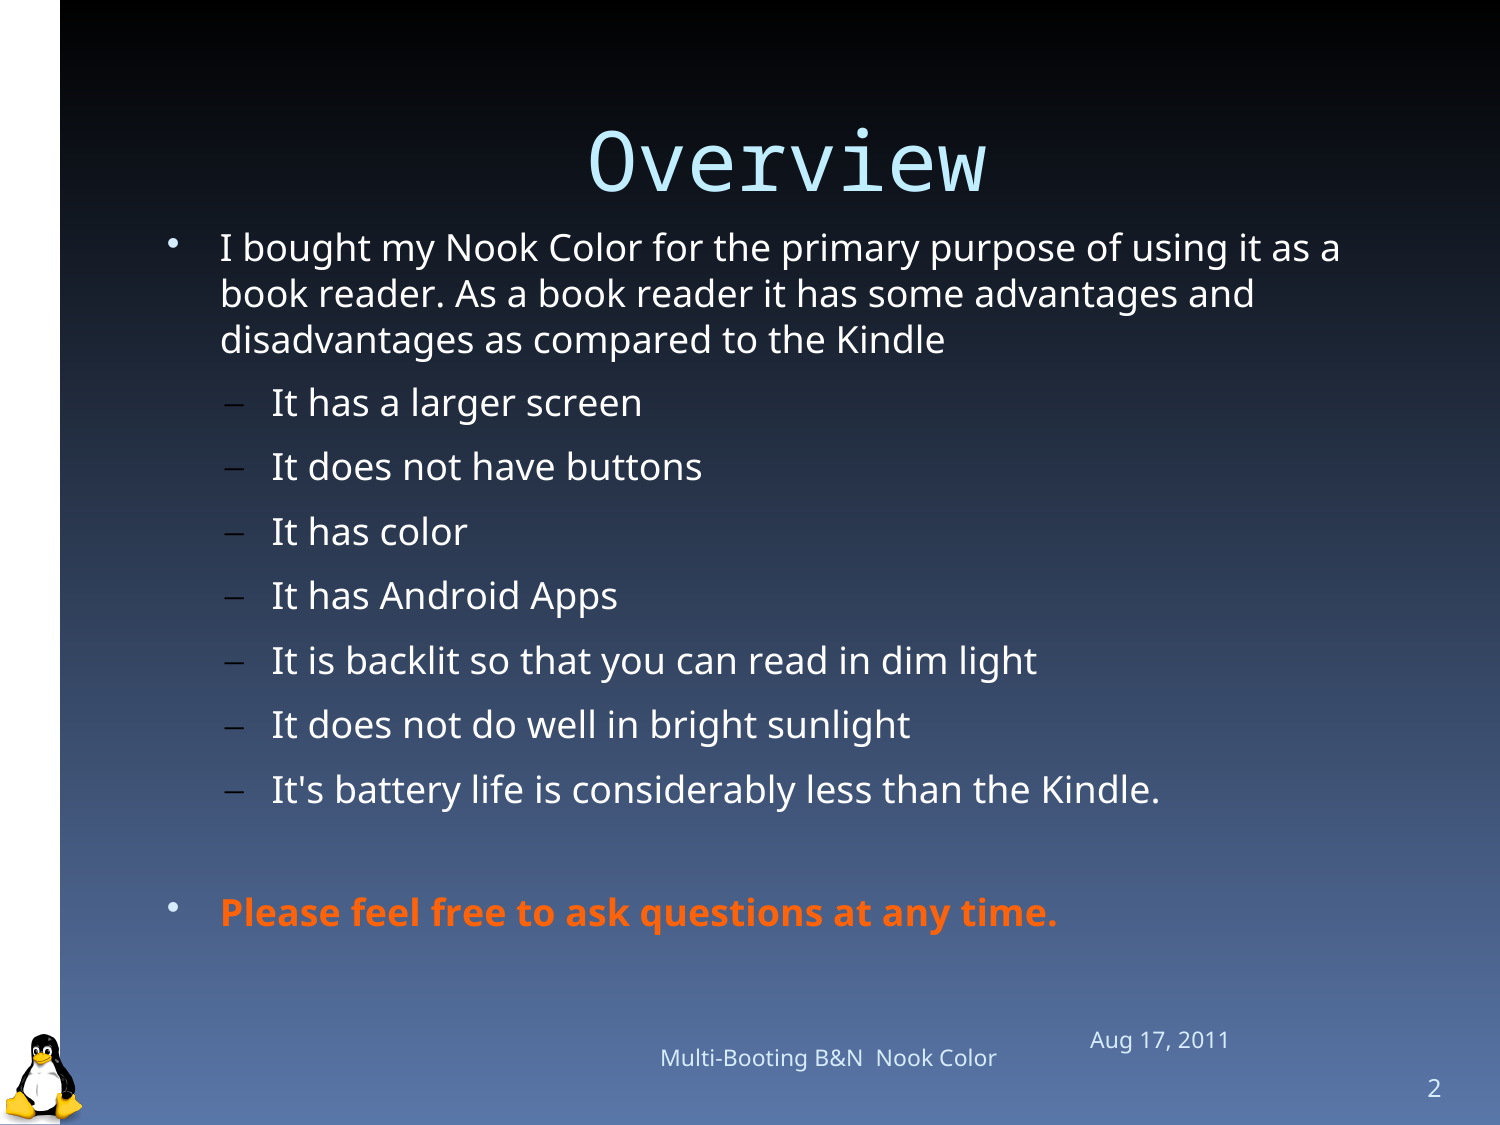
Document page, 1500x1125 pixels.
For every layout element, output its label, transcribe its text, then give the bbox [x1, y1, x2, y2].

title Overview [150, 84, 1426, 224]
picture [0, 1034, 82, 1125]
list I bought my Nook Color for the primary purpose of using it as a book reader. As a book reader it has some advantages and disadvantages as compared to the Kindle It has a larger screen It does not have buttons It has color It has Android Apps It is backlit so that you can read in dim light It does not do well in bright sunlight It's battery life is considerably less than the Kindle. Please feel free to ask questions at any time. [149, 224, 1426, 1010]
